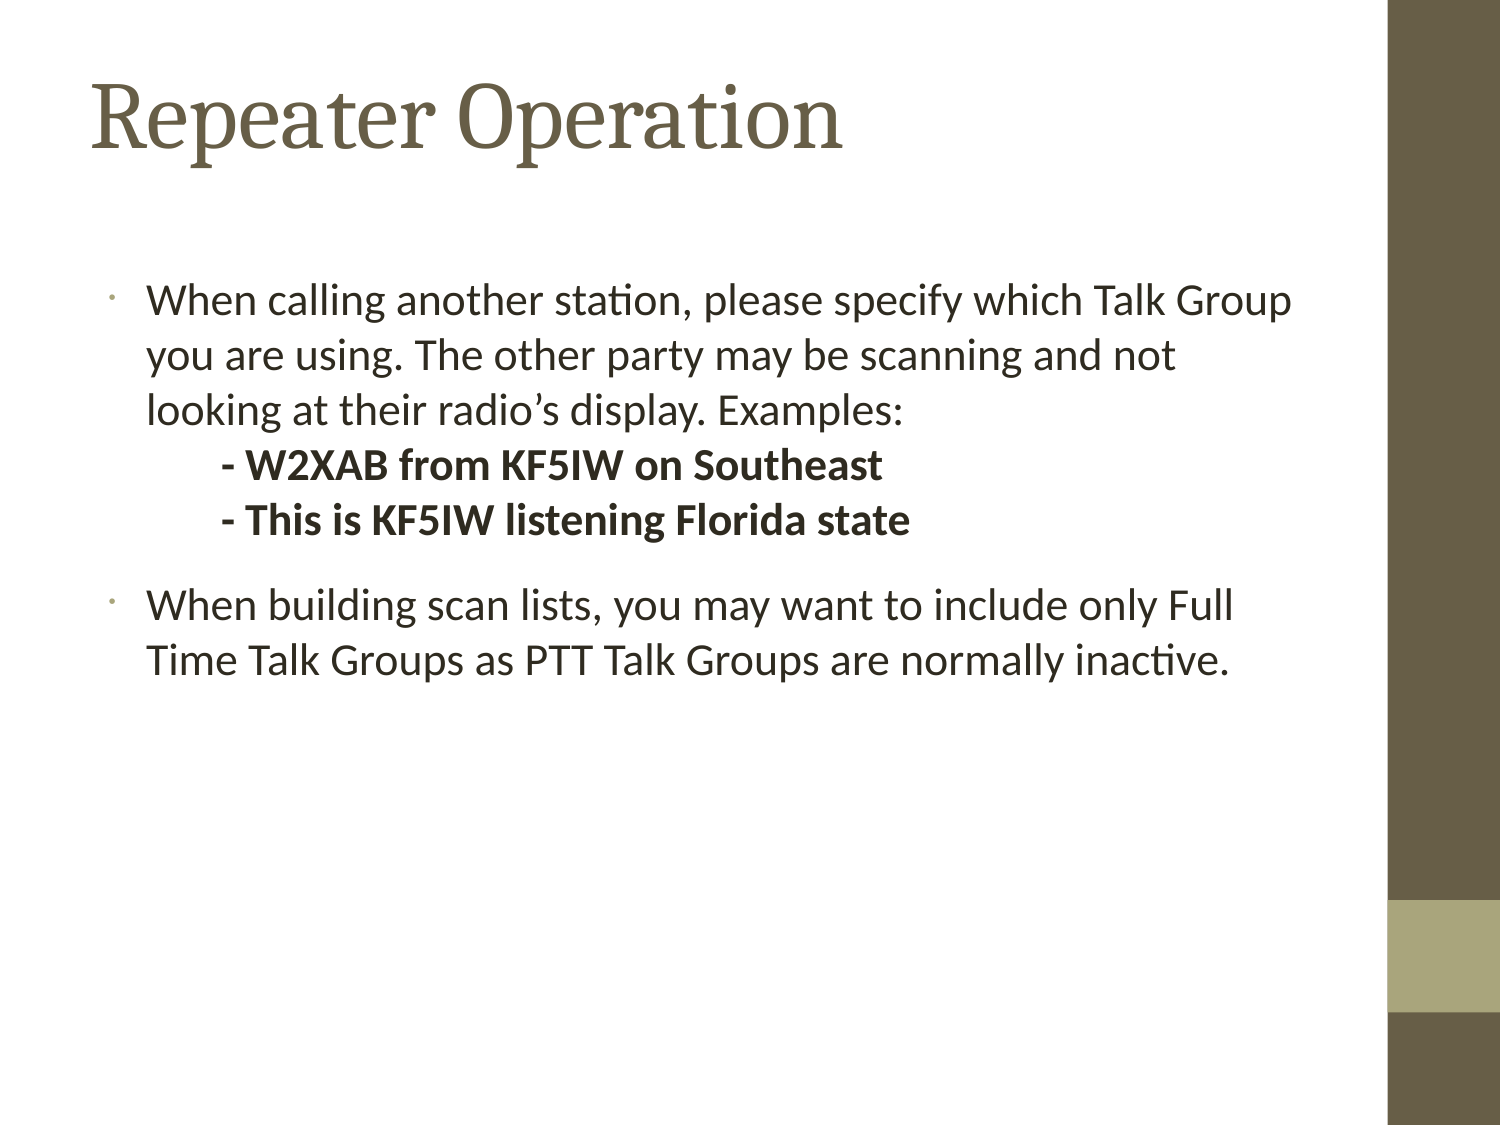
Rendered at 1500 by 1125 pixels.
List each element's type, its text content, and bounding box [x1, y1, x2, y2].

title Repeater Operation [75, 45, 1325, 233]
list When calling another station, please specify which Talk Group you are using. The other party may be scanning and not looking at their radio’s display. Examples: - W2XAB from KF5IW on Southeast - This is KF5IW listening Florida state When building scan lists, you may want to include only Full Time Talk Groups as PTT Talk Groups are normally inactive. [75, 262, 1325, 1050]
